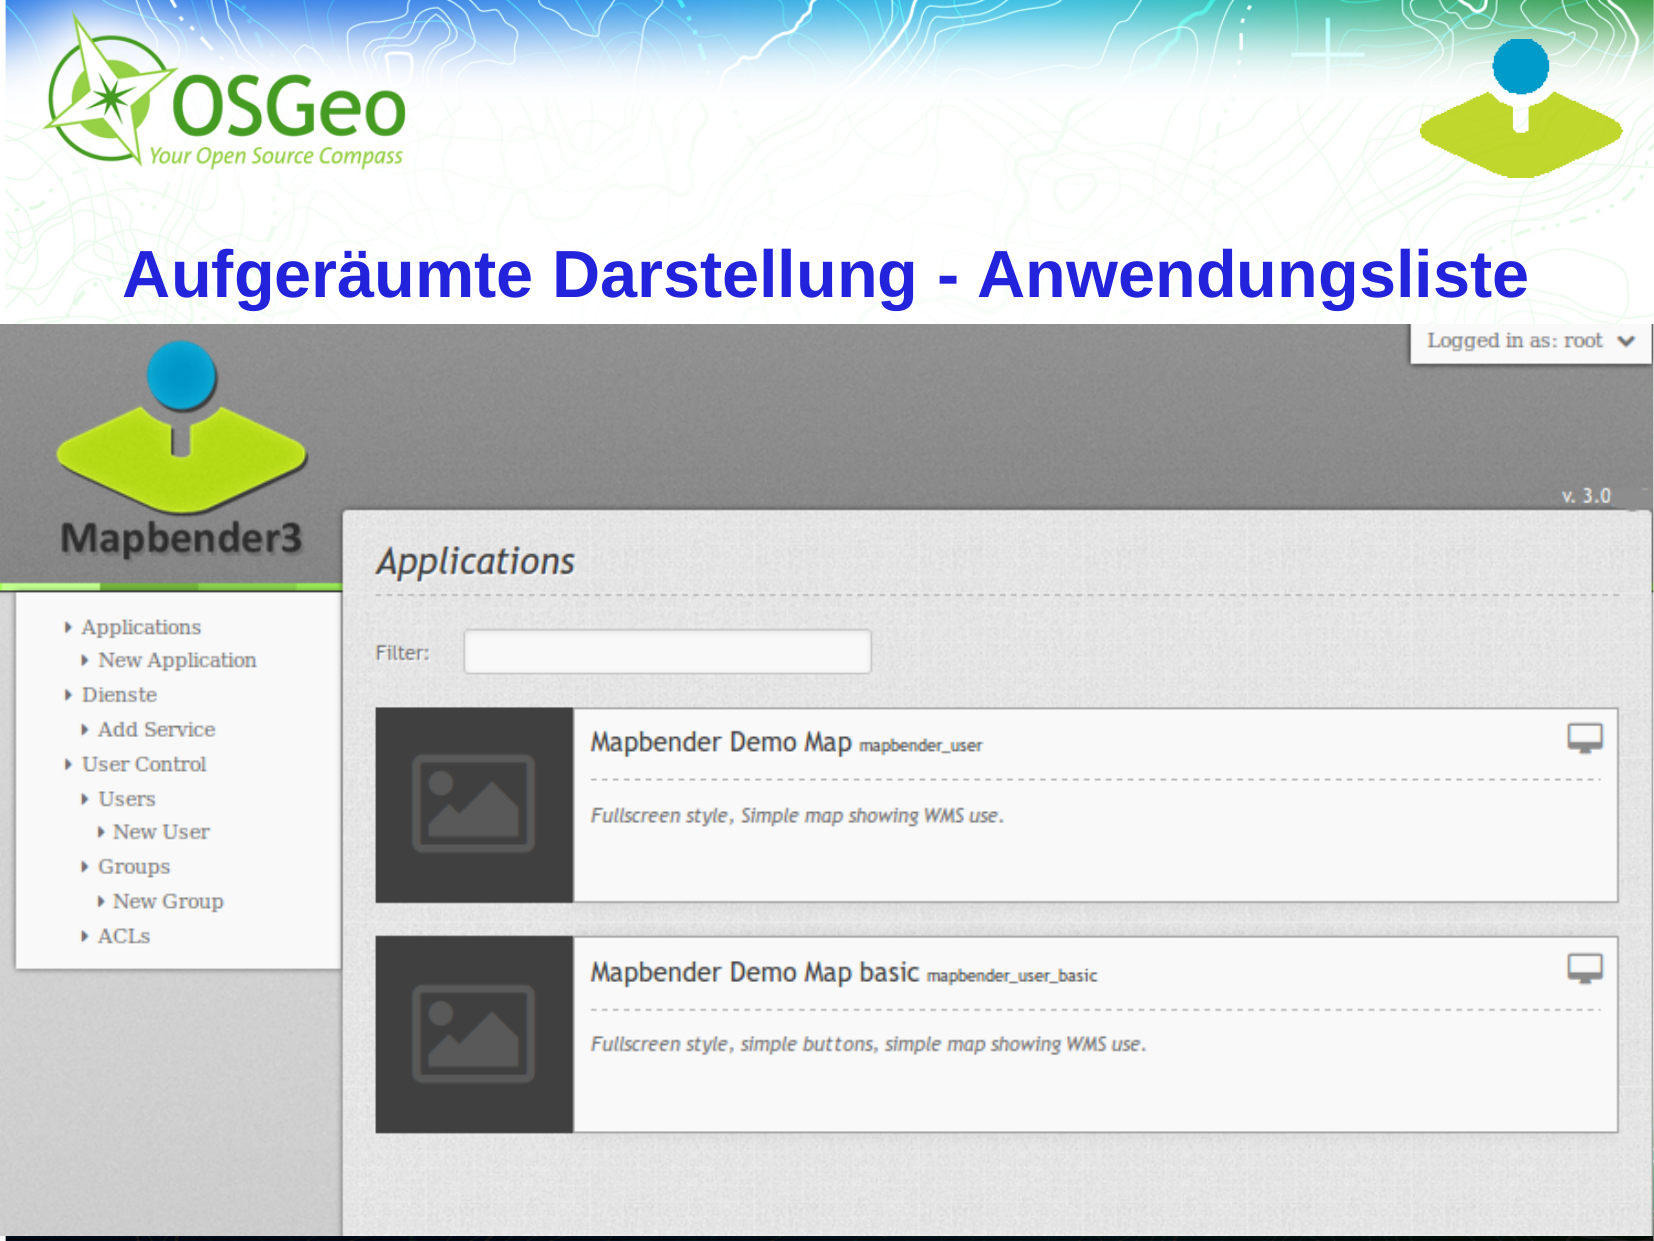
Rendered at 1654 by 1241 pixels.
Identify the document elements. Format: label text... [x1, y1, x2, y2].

title Aufgeräumte Darstellung - Anwendungsliste [82, 200, 1571, 324]
picture [0, 0, 1654, 1241]
